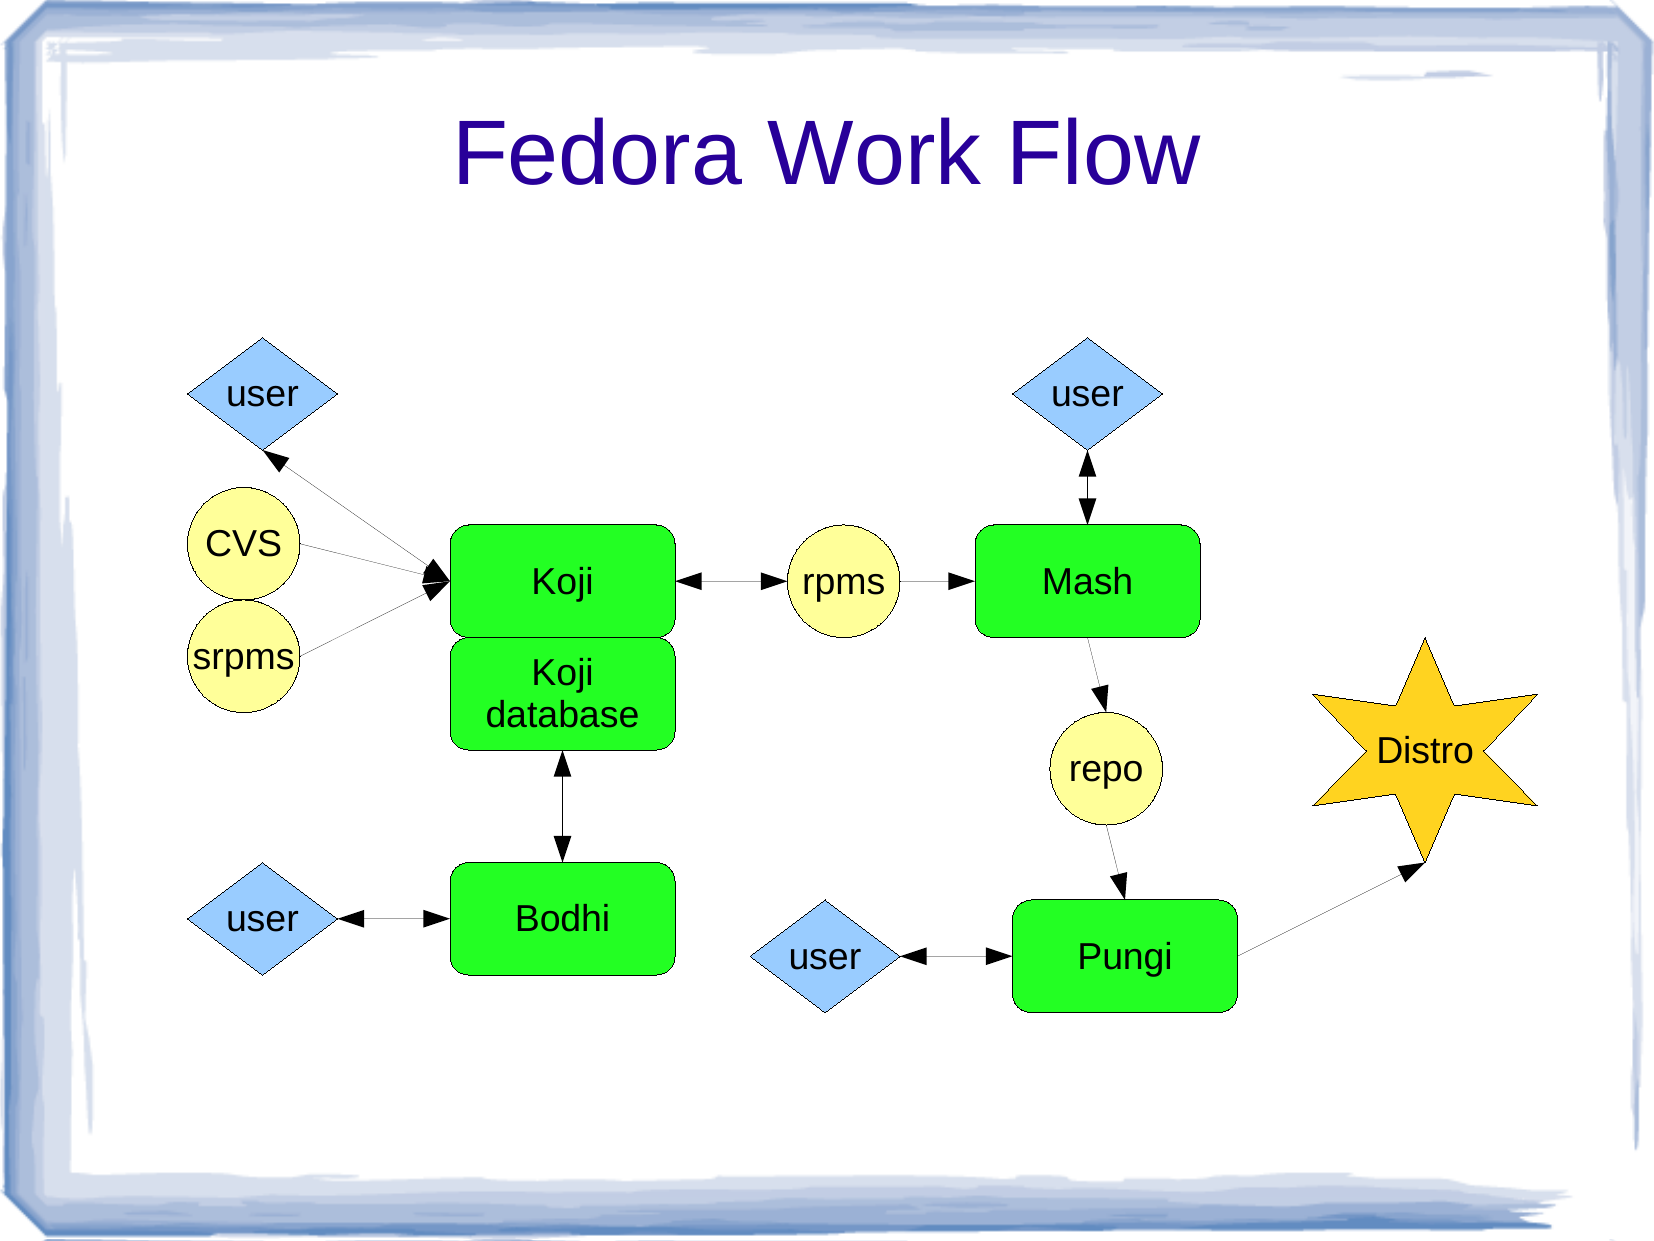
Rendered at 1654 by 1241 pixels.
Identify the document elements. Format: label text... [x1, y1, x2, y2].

picture [0, 0, 1654, 1241]
text_box Mash [975, 524, 1201, 638]
text_box CVS [187, 487, 300, 600]
text_box repo [1049, 712, 1163, 825]
text_box Bodhi [450, 862, 676, 976]
text_box Koji [450, 524, 676, 637]
text_box Koji database [450, 637, 676, 751]
text_box rpms [787, 524, 900, 638]
text_box user [187, 862, 338, 976]
title Fedora Work Flow [82, 49, 1571, 257]
text_box Distro [1312, 637, 1538, 862]
text_box srpms [187, 599, 300, 713]
text_box user [750, 899, 900, 1013]
text_box user [187, 337, 338, 450]
text_box Pungi [1012, 899, 1238, 1013]
text_box user [1012, 337, 1163, 450]
